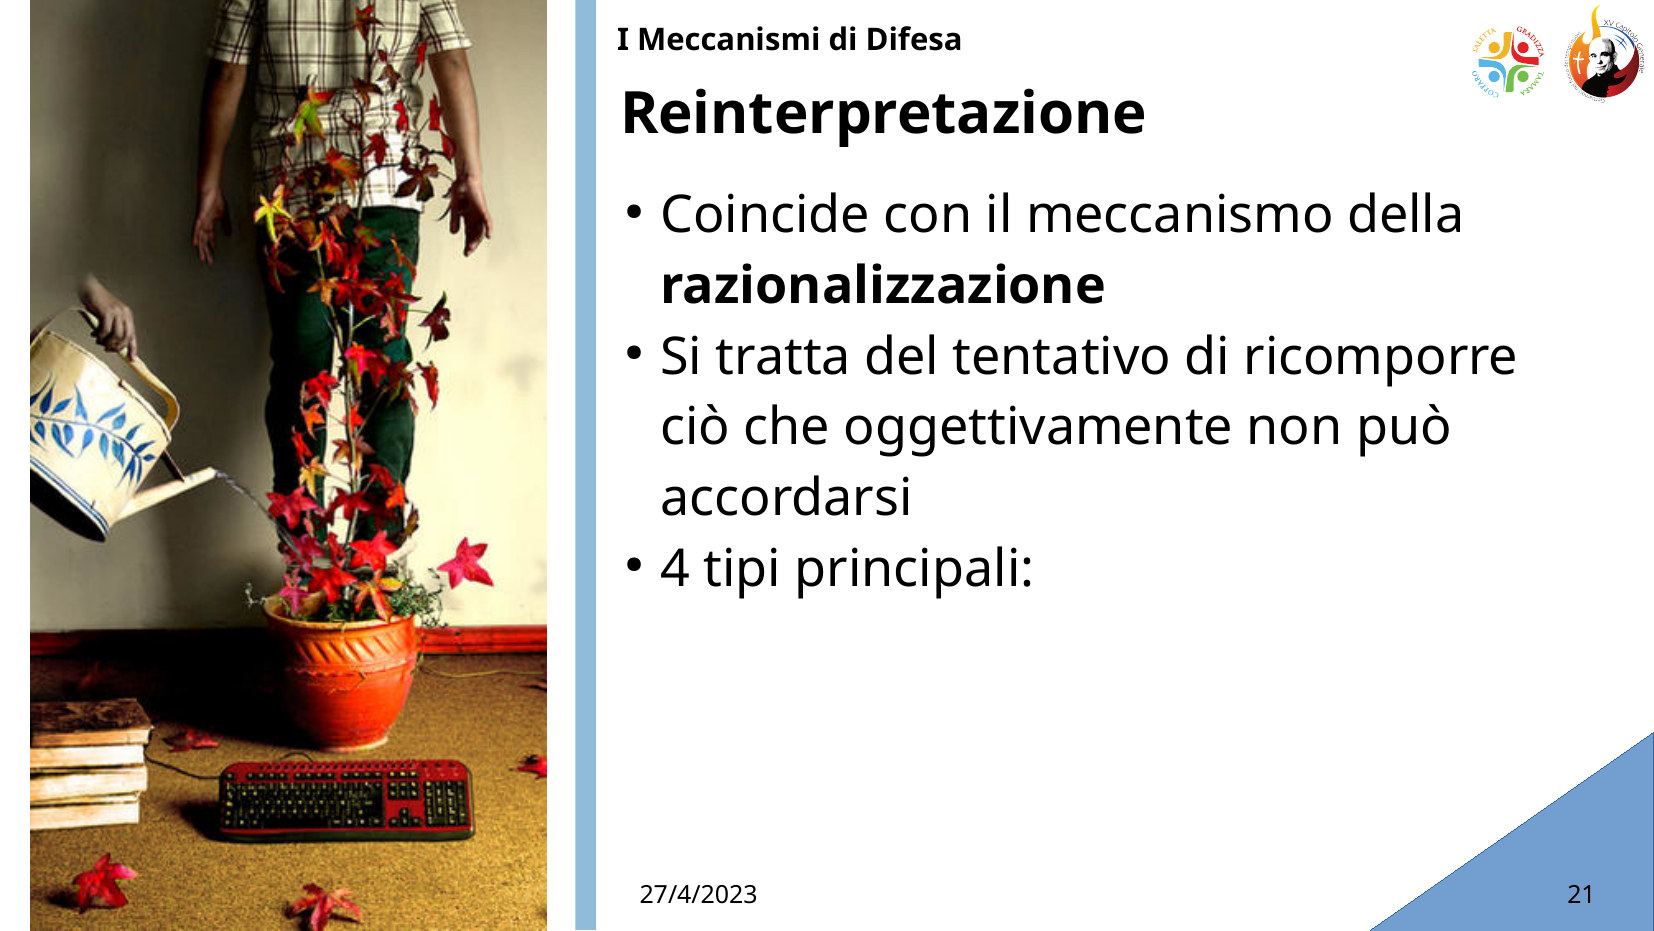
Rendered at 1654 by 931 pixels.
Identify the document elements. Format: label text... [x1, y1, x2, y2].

title Reinterpretazione [620, 70, 1617, 142]
subtitle Coincide con il meccanismo della razionalizzazione Si tratta del tentativo di ricomporre ciò che oggettivamente non può accordarsi 4 tipi principali: [624, 177, 1602, 873]
picture [1563, 4, 1646, 103]
picture [30, 0, 547, 931]
text_box I Meccanismi di Difesa [602, 9, 1335, 63]
